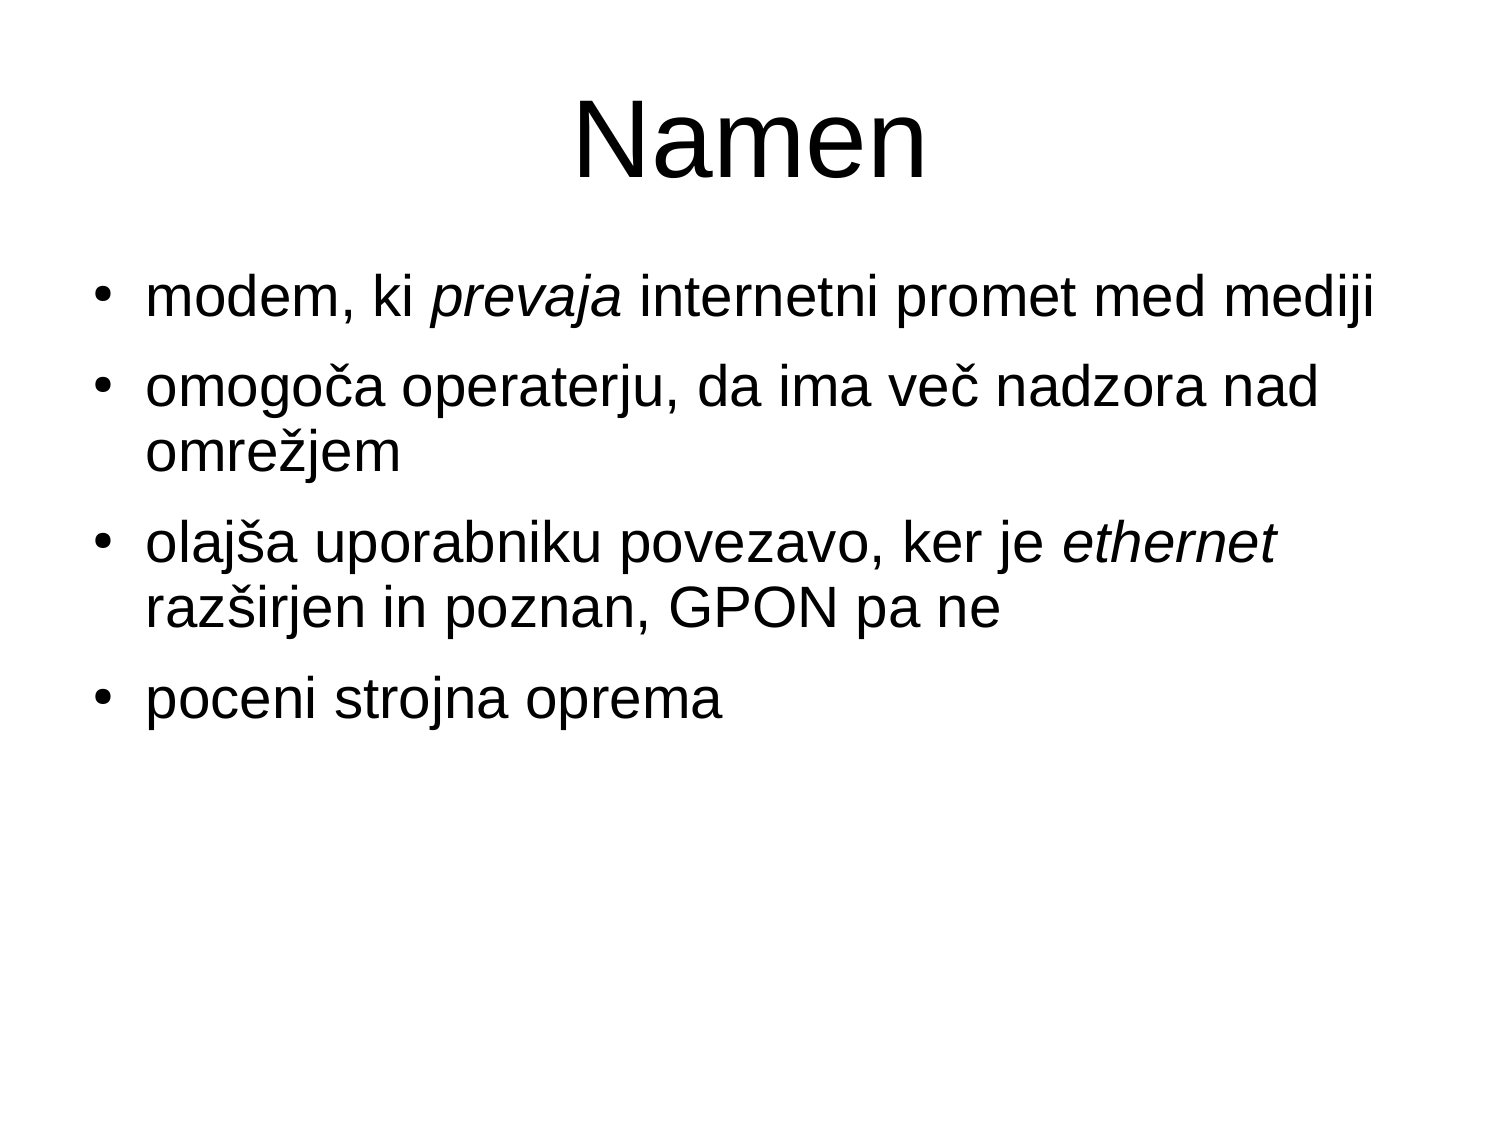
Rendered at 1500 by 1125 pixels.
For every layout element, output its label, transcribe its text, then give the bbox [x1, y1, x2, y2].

list modem, ki prevaja internetni promet med mediji omogoča operaterju, da ima več nadzora nad omrežjem olajša uporabniku povezavo, ker je ethernet razširjen in poznan, GPON pa ne poceni strojna oprema [75, 263, 1425, 916]
title Namen [75, 44, 1425, 233]
